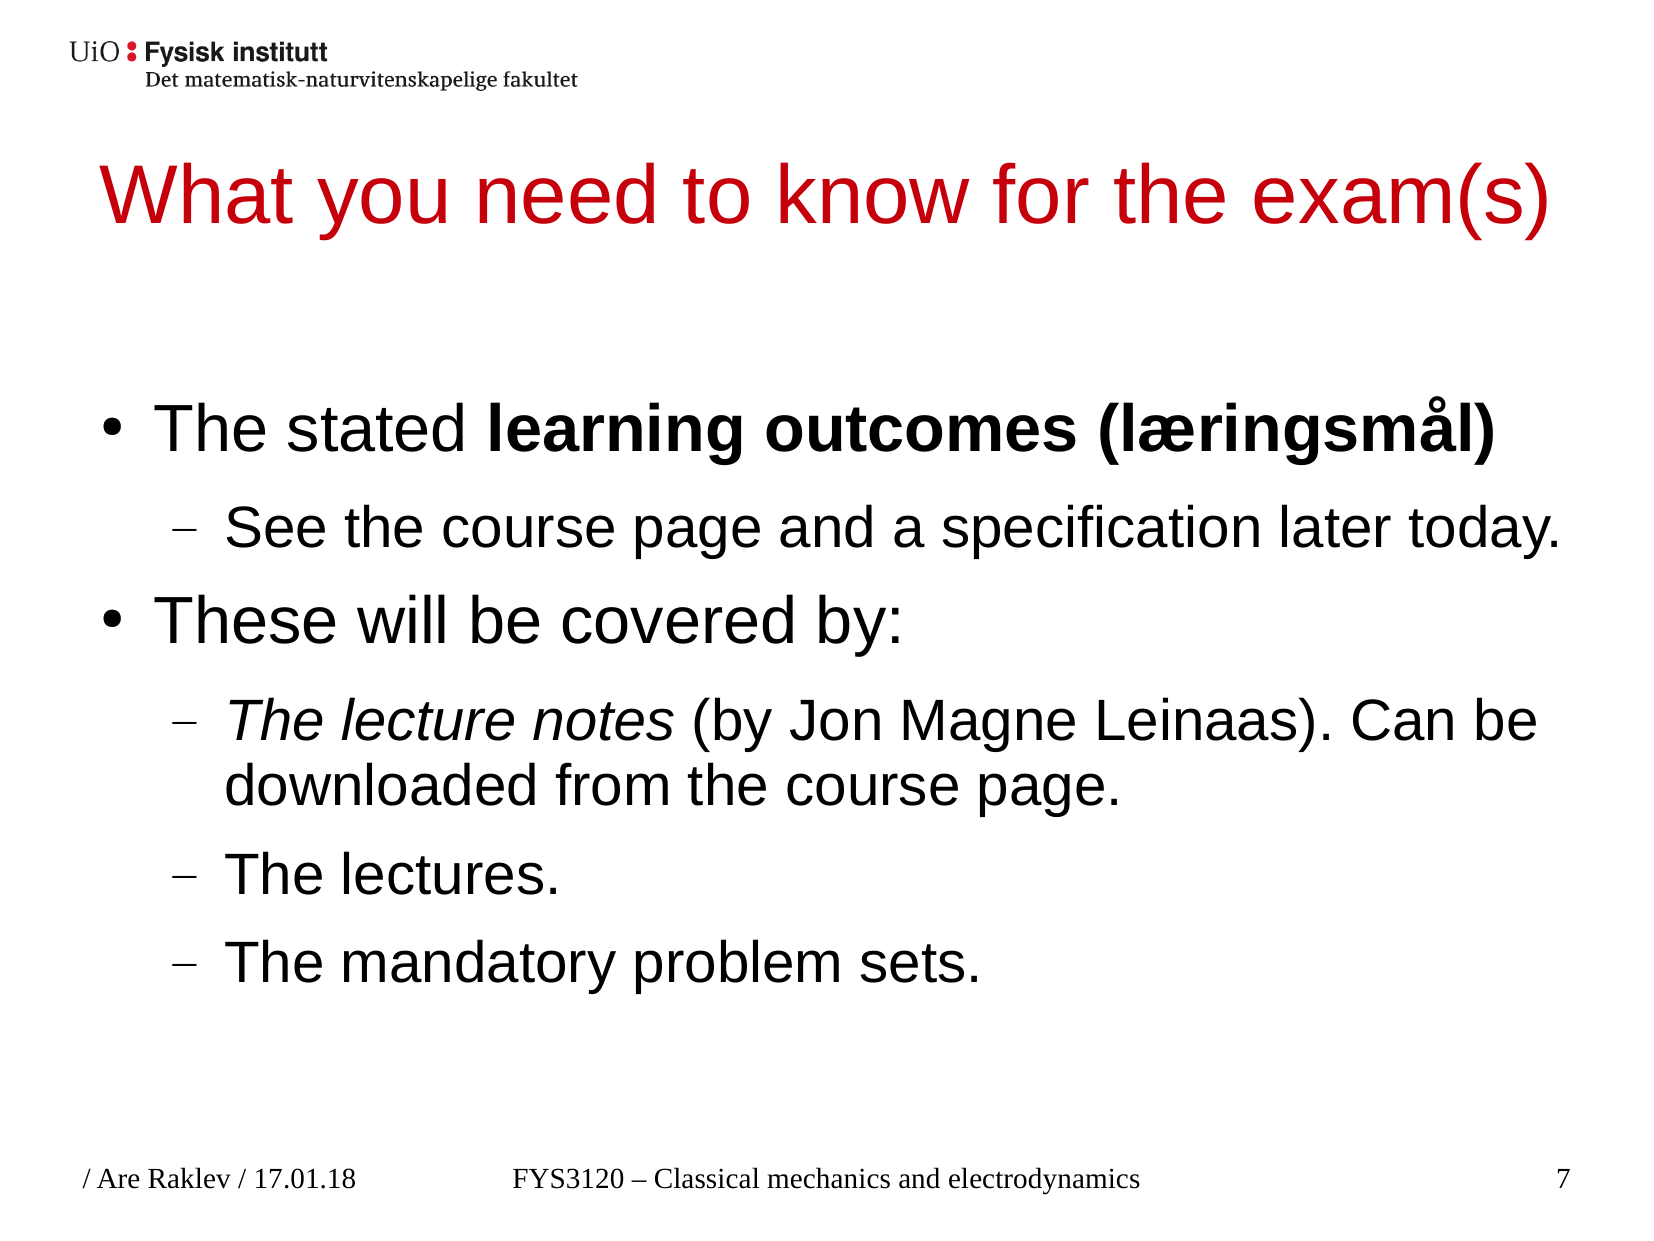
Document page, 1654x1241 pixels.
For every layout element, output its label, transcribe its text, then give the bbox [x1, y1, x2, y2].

list The stated learning outcomes (læringsmål) See the course page and a specification later today. These will be covered by: The lecture notes (by Jon Magne Leinaas). Can be downloaded from the course page. The lectures. The mandatory problem sets. [82, 390, 1571, 1214]
picture [68, 37, 581, 90]
title What you need to know for the exam(s) [0, 90, 1654, 298]
